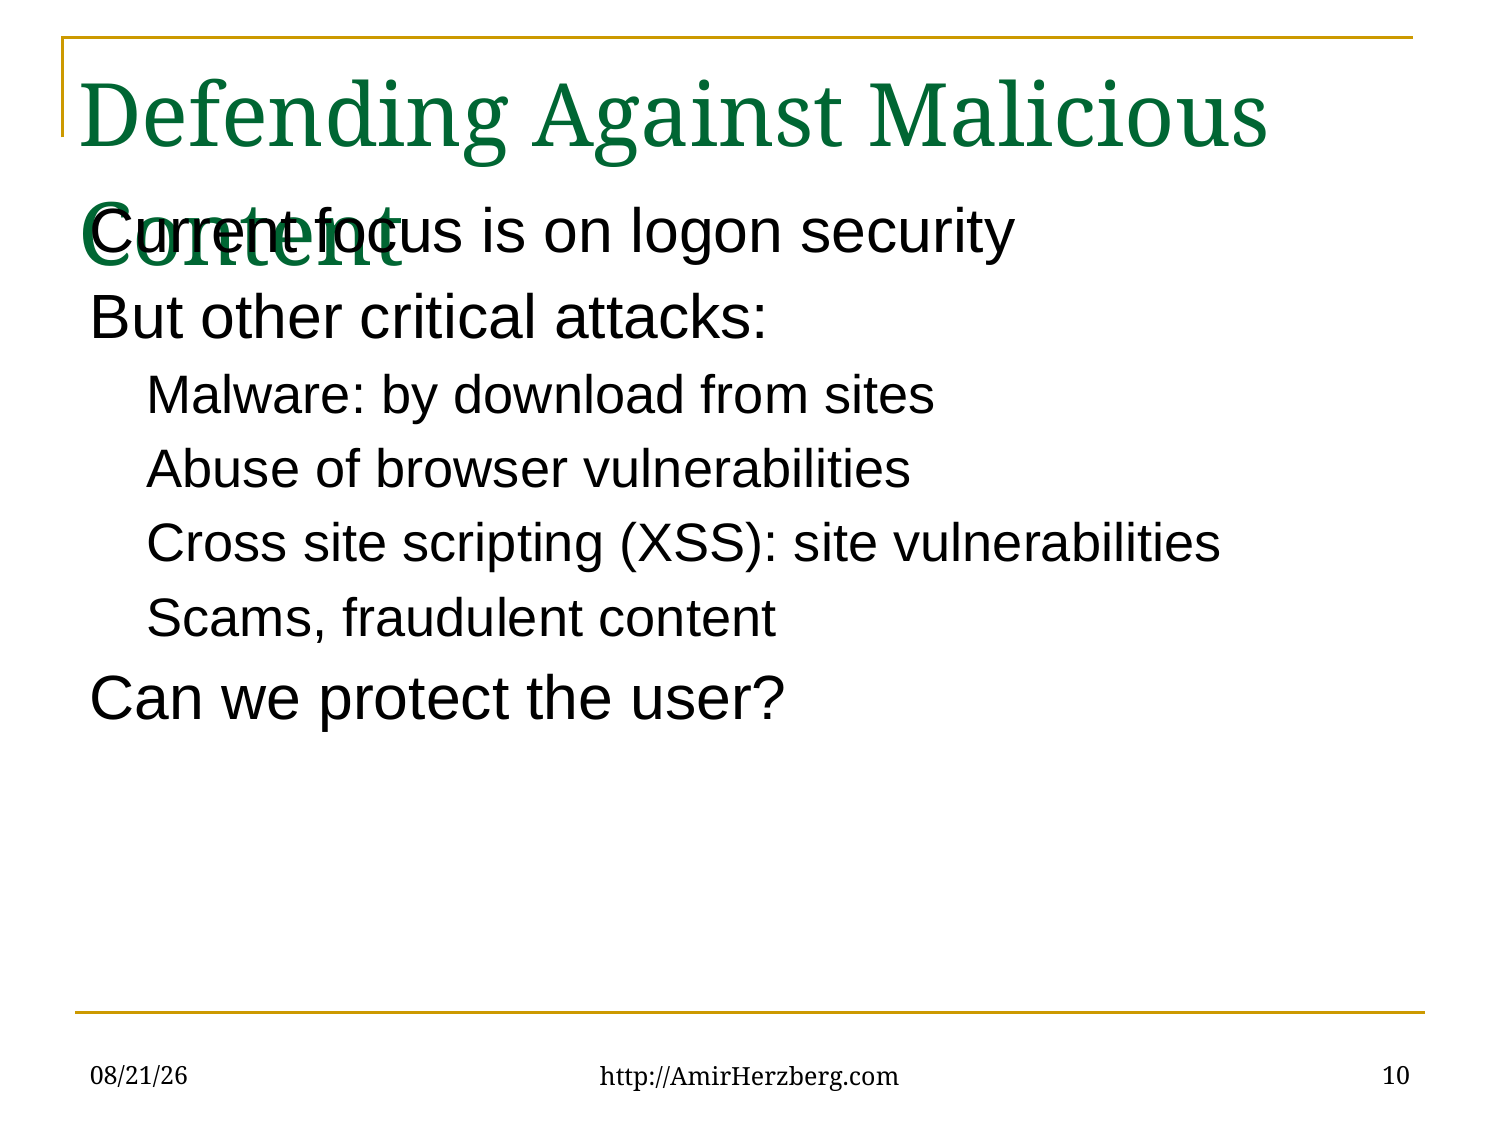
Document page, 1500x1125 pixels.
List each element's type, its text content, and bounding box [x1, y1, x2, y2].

list Current focus is on logon security But other critical attacks: Malware: by download from sites Abuse of browser vulnerabilities Cross site scripting (XSS): site vulnerabilities Scams, fraudulent content Can we protect the user? [75, 188, 1426, 1006]
title Defending Against Malicious Content [63, 45, 1426, 271]
